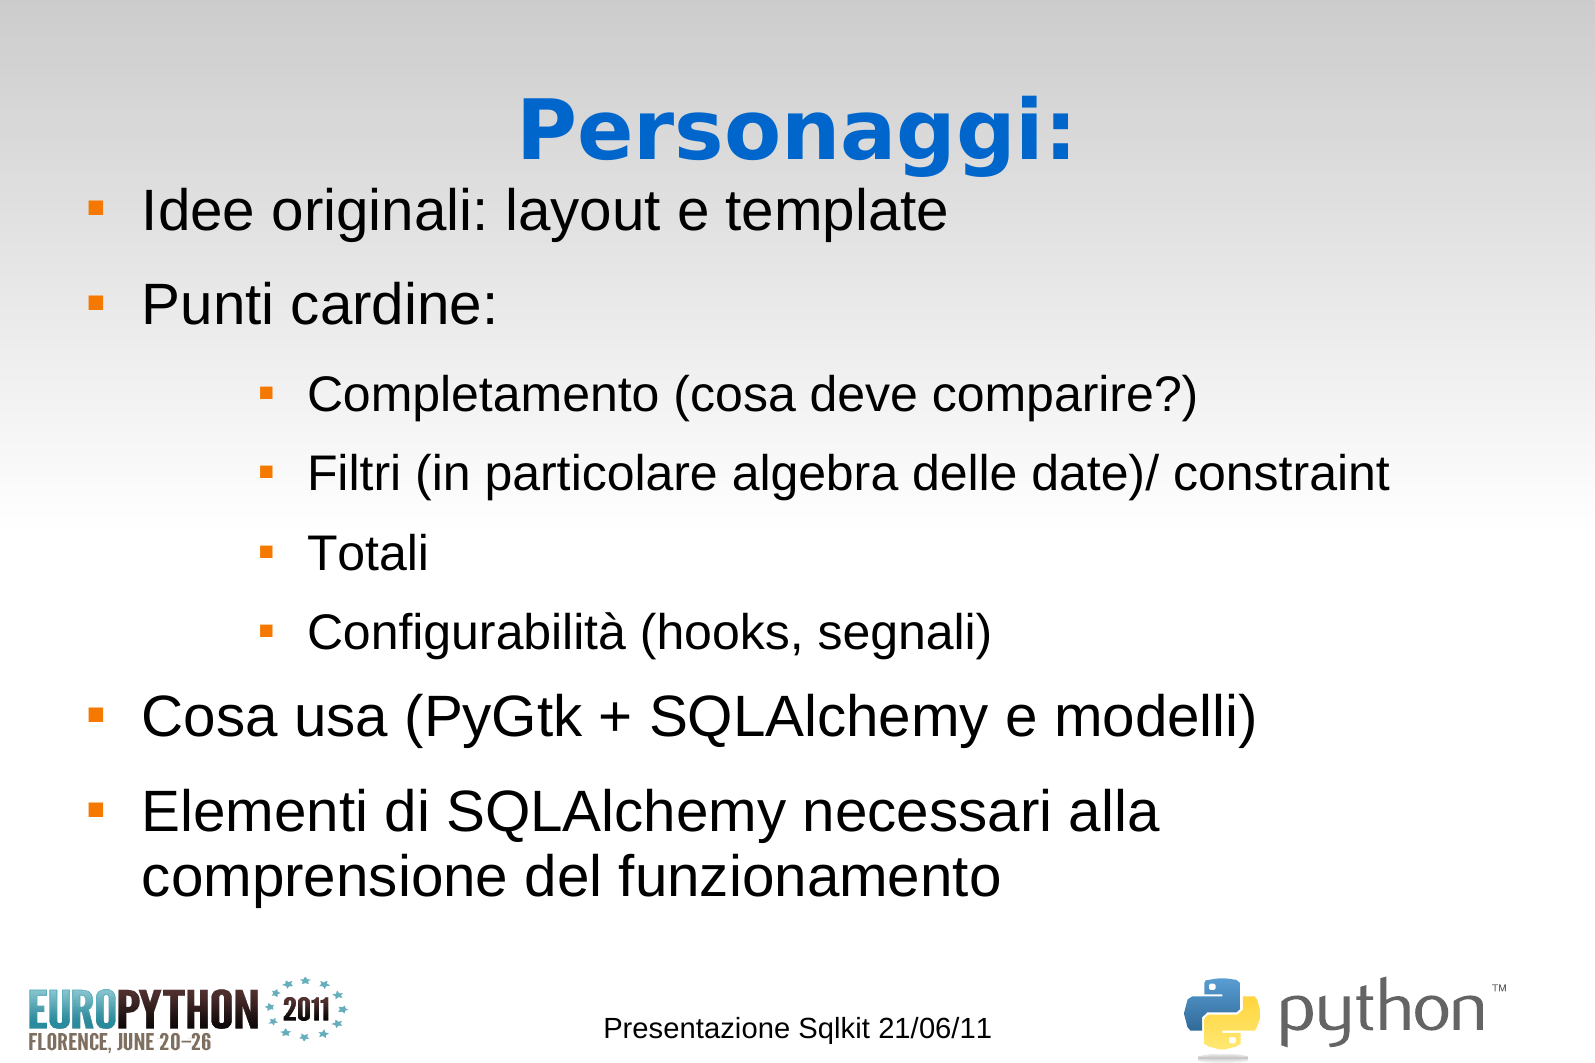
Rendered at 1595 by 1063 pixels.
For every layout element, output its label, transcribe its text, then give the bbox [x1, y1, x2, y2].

title Personaggi: [79, 49, 1515, 213]
list Idee originali: layout e template Punti cardine: Completamento (cosa deve comparire?) Filtri (in particolare algebra delle date)/ constraint Totali Configurabilità (hooks, segnali) Cosa usa (PyGtk + SQLAlchemy e modelli) Elementi di SQLAlchemy necessari alla comprensione del funzionamento [70, 177, 1506, 909]
picture [29, 974, 355, 1058]
